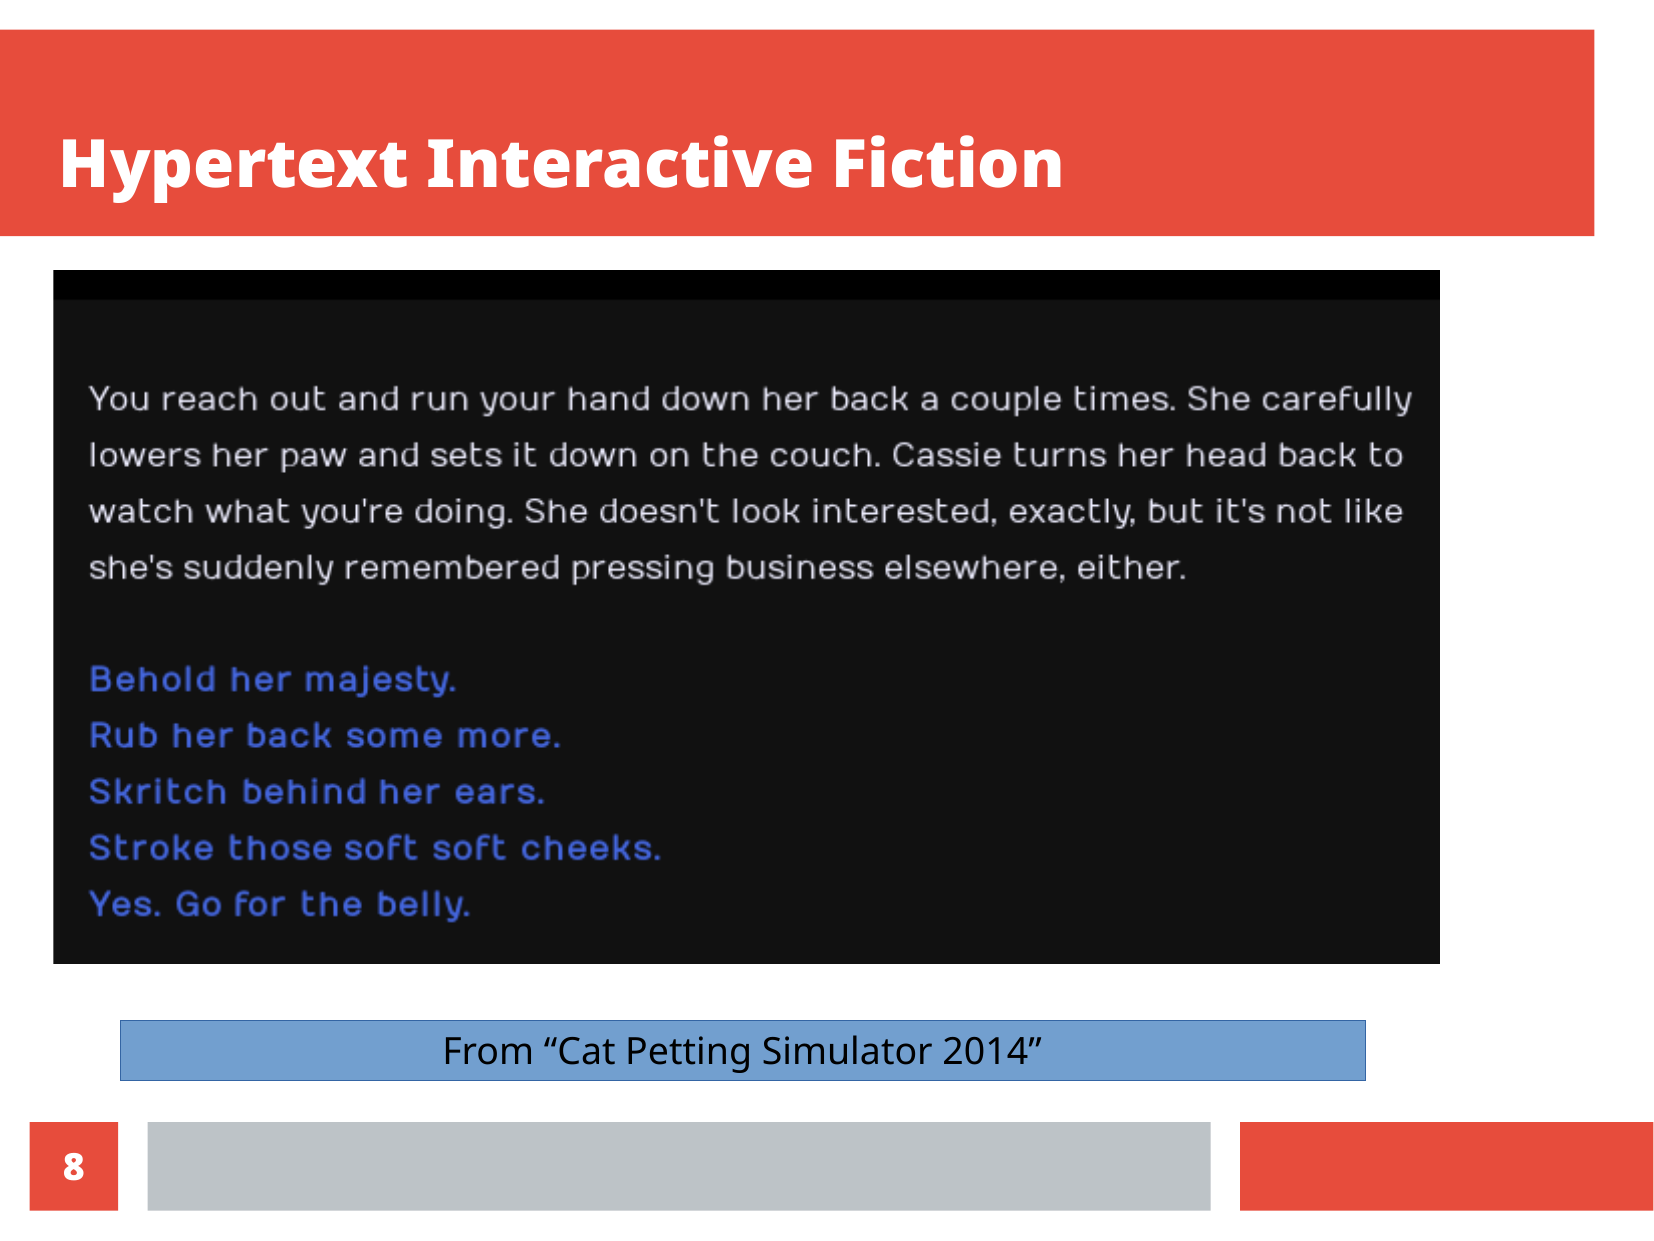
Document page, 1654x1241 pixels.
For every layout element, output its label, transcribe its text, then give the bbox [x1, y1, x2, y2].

picture [53, 270, 1441, 964]
title Hypertext Interactive Fiction [59, 59, 1595, 207]
text_box From “Cat Petting Simulator 2014” [120, 1020, 1366, 1081]
